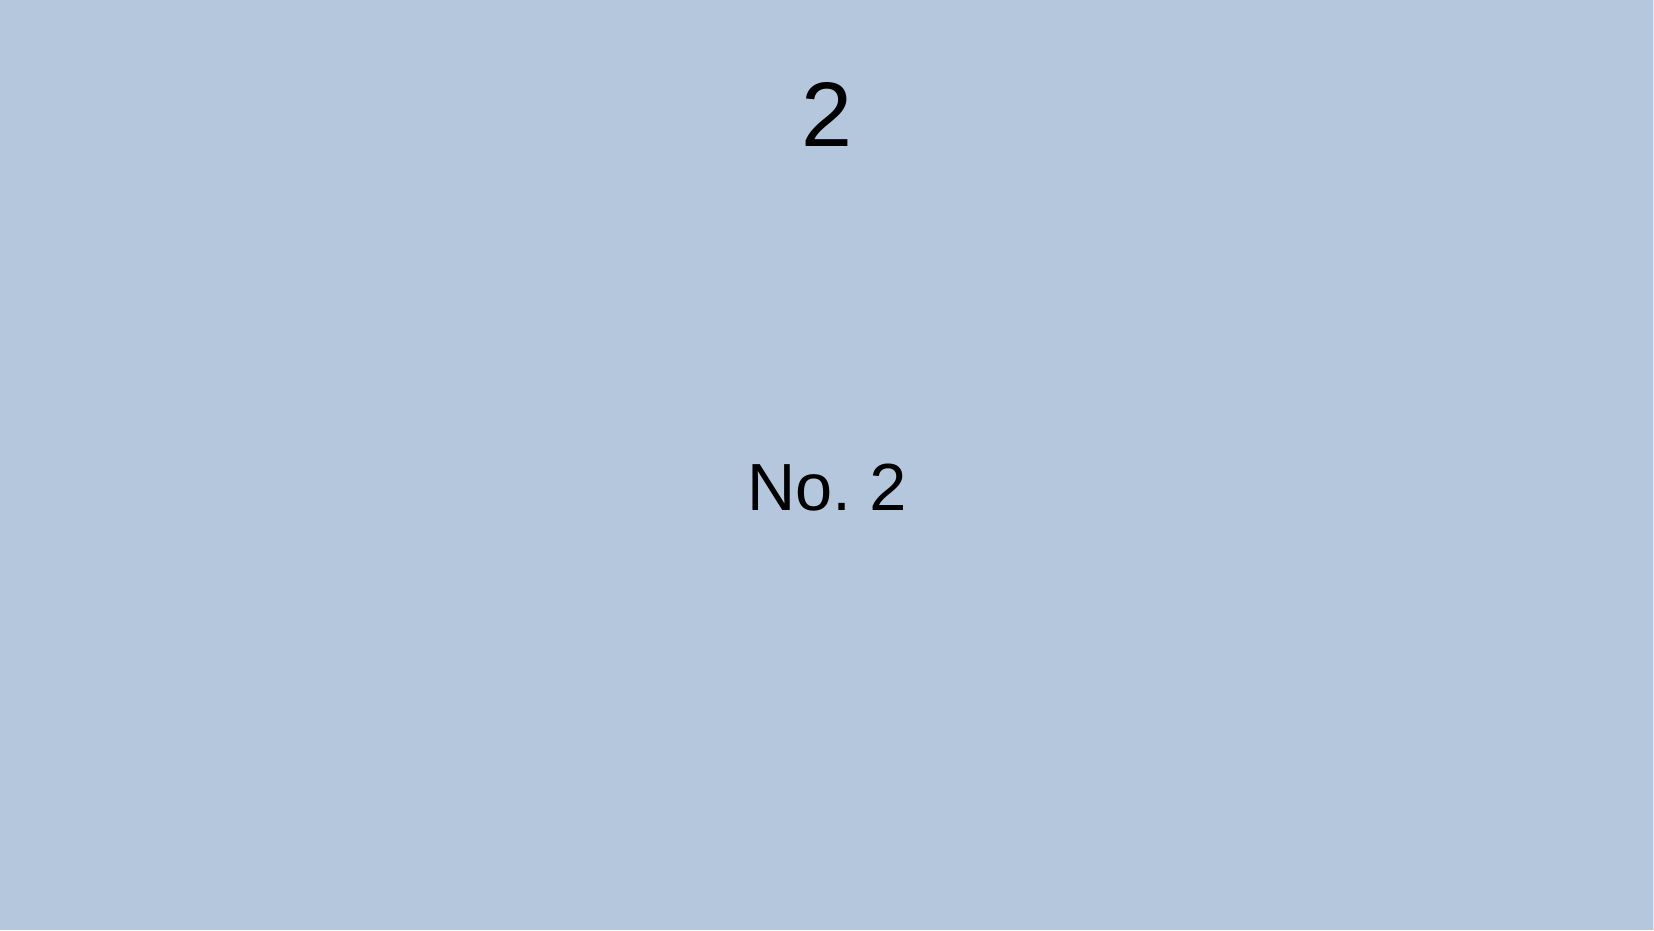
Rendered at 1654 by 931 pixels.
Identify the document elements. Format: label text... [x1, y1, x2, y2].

subtitle No. 2 [82, 217, 1571, 758]
title 2 [82, 37, 1571, 193]
